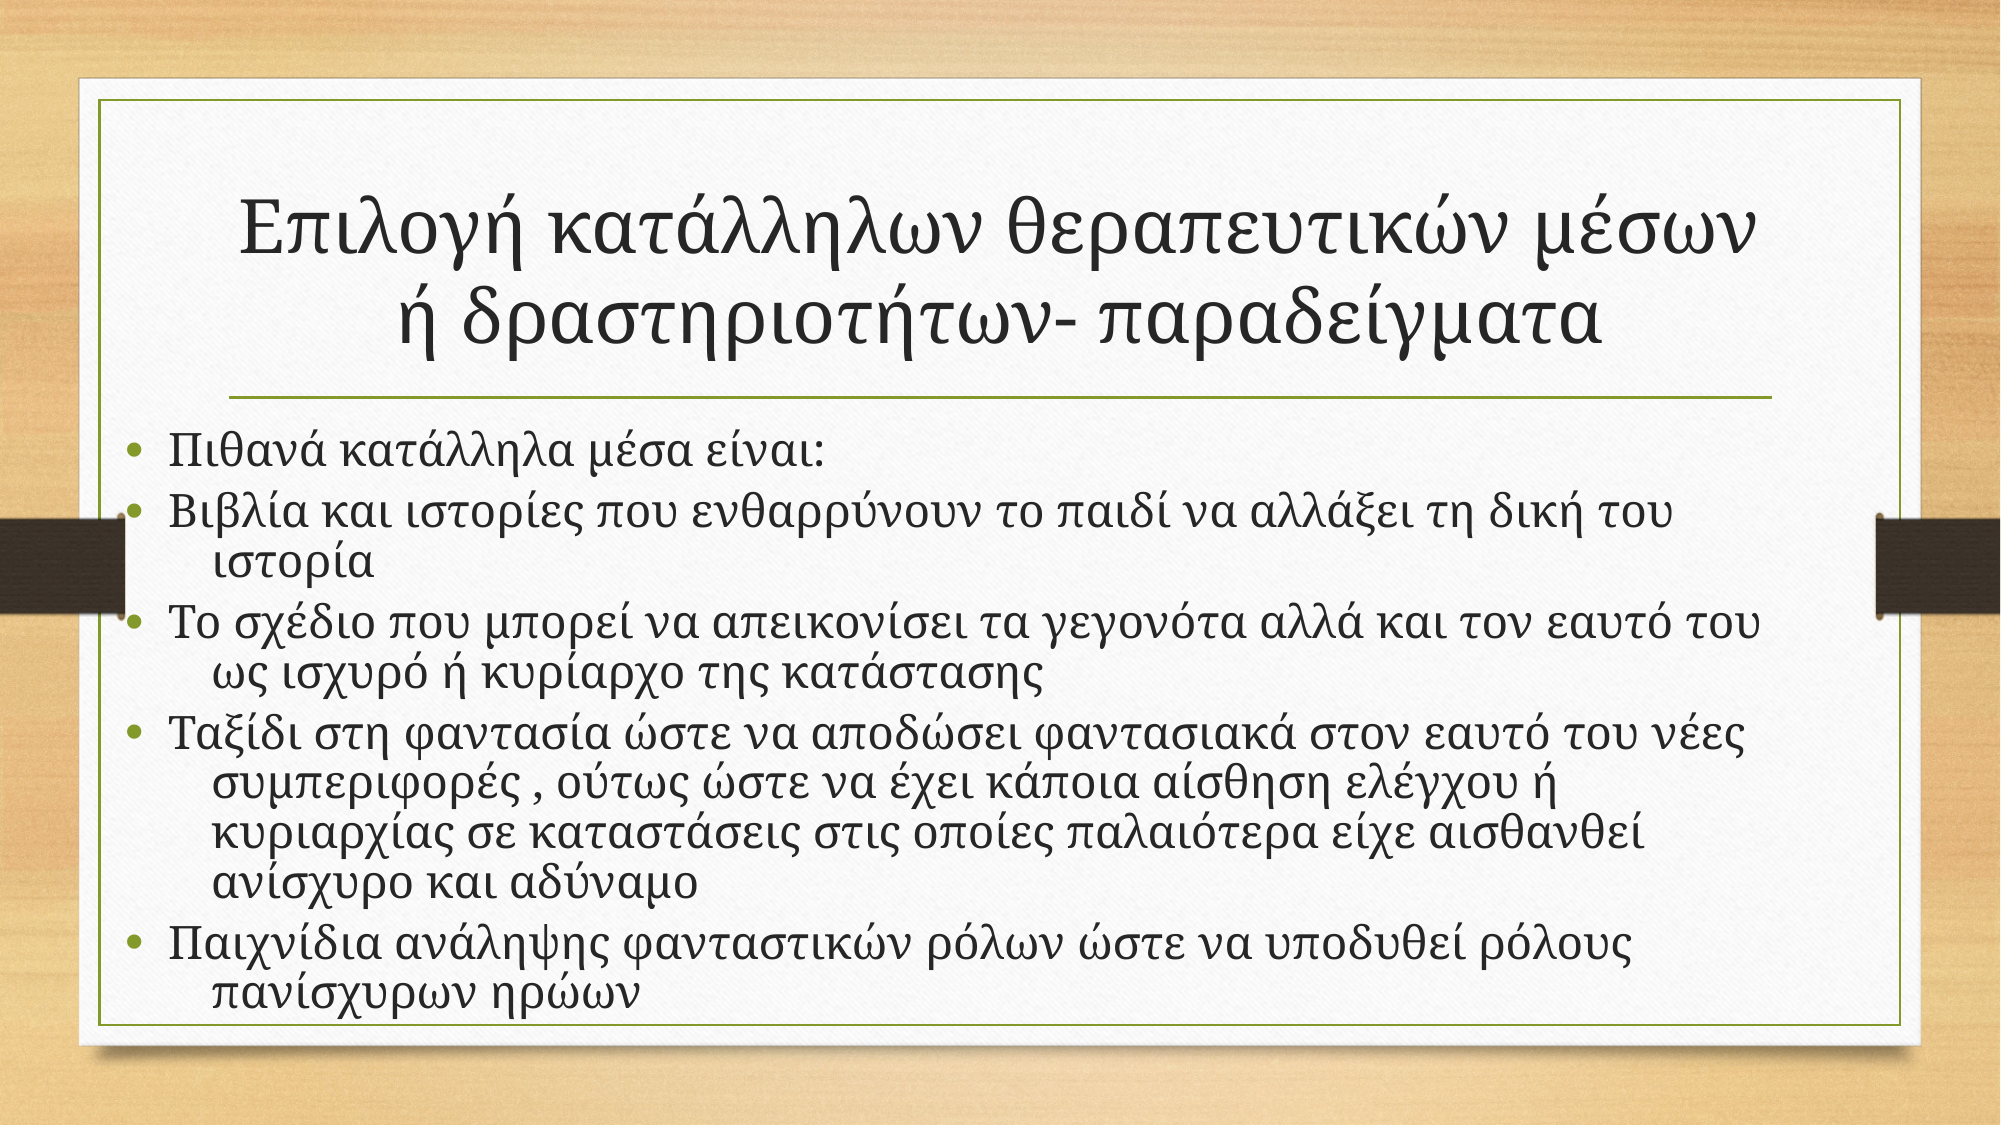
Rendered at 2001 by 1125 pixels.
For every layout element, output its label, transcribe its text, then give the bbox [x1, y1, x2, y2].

title Επιλογή κατάλληλων θεραπευτικών μέσων ή δραστηριοτήτων- παραδείγματα [212, 161, 1788, 376]
list Πιθανά κατάλληλα μέσα είναι: Βιβλία και ιστορίες που ενθαρρύνουν το παιδί να αλλάξει τη δική του ιστορία Το σχέδιο που μπορεί να απεικονίσει τα γεγονότα αλλά και τον εαυτό του ως ισχυρό ή κυρίαρχο της κατάστασης Ταξίδι στη φαντασία ώστε να αποδώσει φαντασιακά στον εαυτό του νέες συμπεριφορές , ούτως ώστε να έχει κάποια αίσθηση ελέγχου ή κυριαρχίας σε καταστάσεις στις οποίες παλαιότερα είχε αισθανθεί ανίσχυρο και αδύναμο Παιχνίδια ανάληψης φανταστικών ρόλων ώστε να υποδυθεί ρόλους πανίσχυρων ηρώων [110, 419, 1788, 1032]
